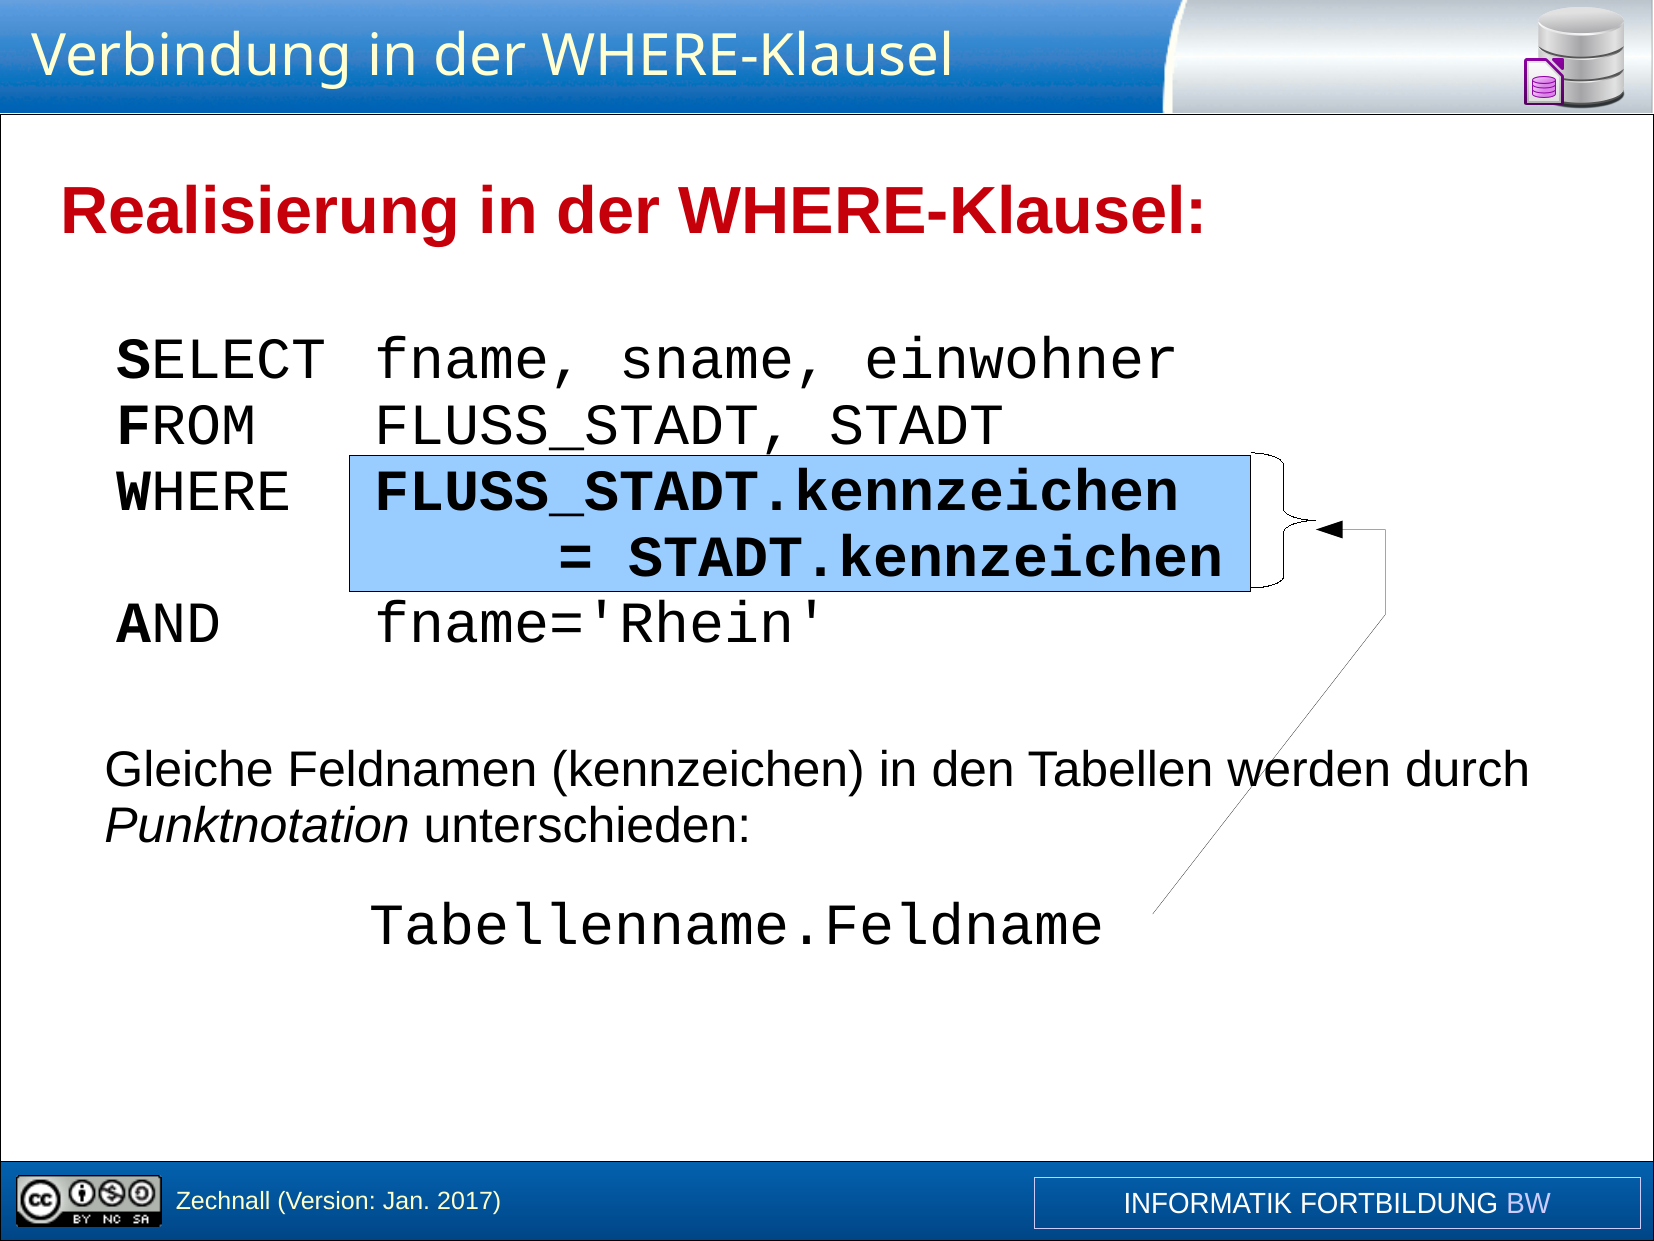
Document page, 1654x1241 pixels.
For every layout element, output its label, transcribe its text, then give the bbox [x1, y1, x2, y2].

title Verbindung in der WHERE-Klausel [31, 14, 1151, 92]
picture [0, 0, 1654, 113]
text_box Gleiche Feldnamen (kennzeichen) in den Tabellen werden durch Punktnotation unterschieden: [89, 734, 1291, 868]
text_box Tabellenname.Feldname [354, 888, 1132, 967]
picture [16, 1175, 162, 1227]
text_box SELECT fname, sname, einwohner FROM FLUSS_STADT, STADT WHERE FLUSS_STADT.kennzeichen = STADT.kennzeichen AND fname='Rhein' [101, 322, 1252, 671]
text_box Realisierung in der WHERE-Klausel: [34, 165, 1343, 256]
text_box Gleiche Feldnamen (kennzeichen) in den Tabellen werden durch Punktnotation unterschieden: [1190, 734, 1585, 868]
